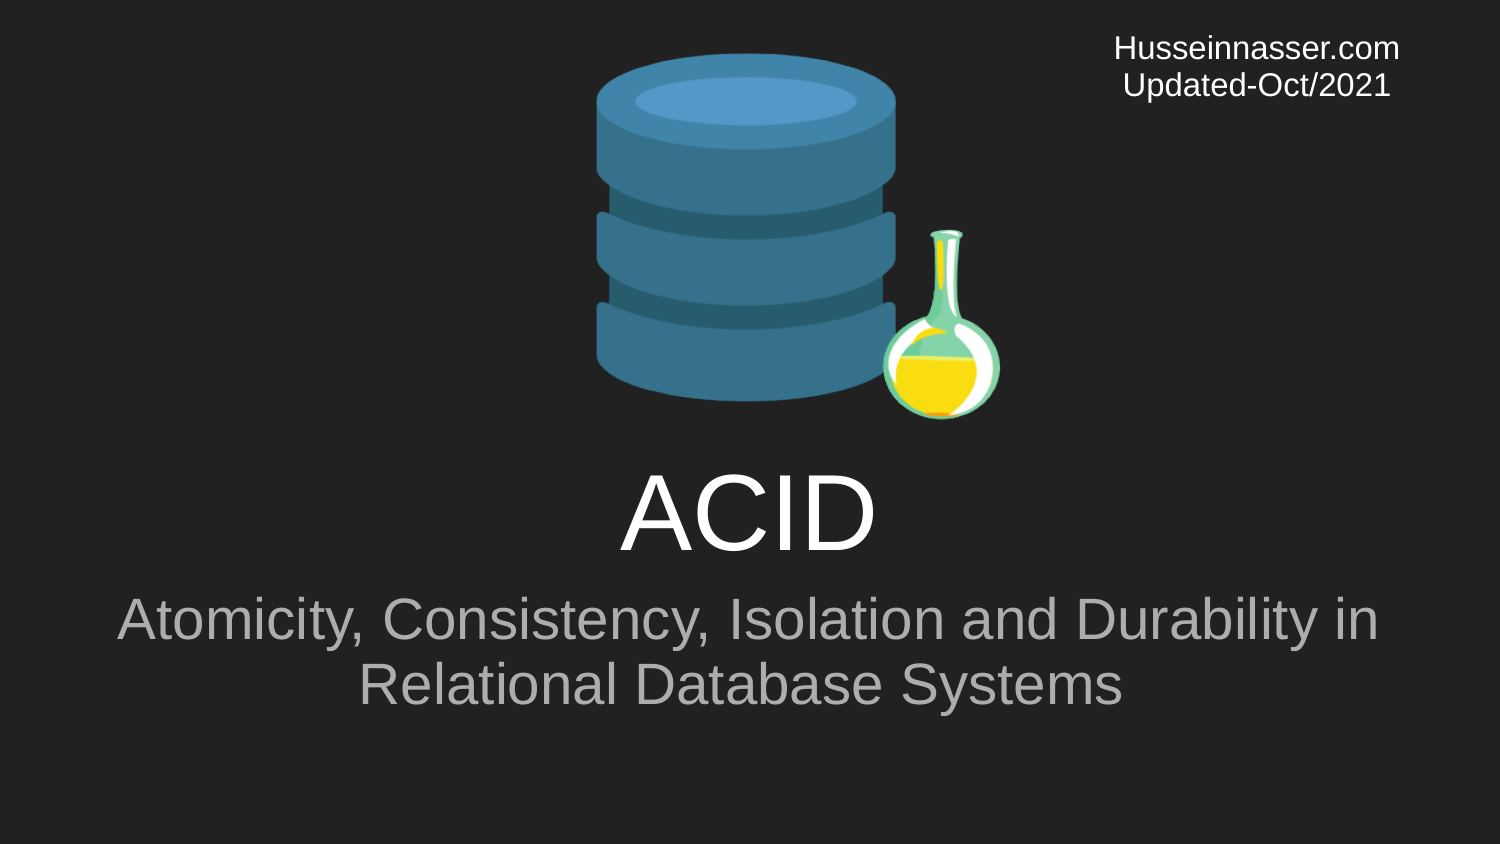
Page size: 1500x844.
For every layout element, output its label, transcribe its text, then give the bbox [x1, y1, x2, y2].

title Husseinnasser.com Updated-Oct/2021 [1017, 14, 1497, 119]
subtitle Atomicity, Consistency, Isolation and Durability in Relational Database Systems [51, 572, 1449, 819]
title ACID [148, 385, 1352, 572]
picture [570, 30, 1018, 422]
